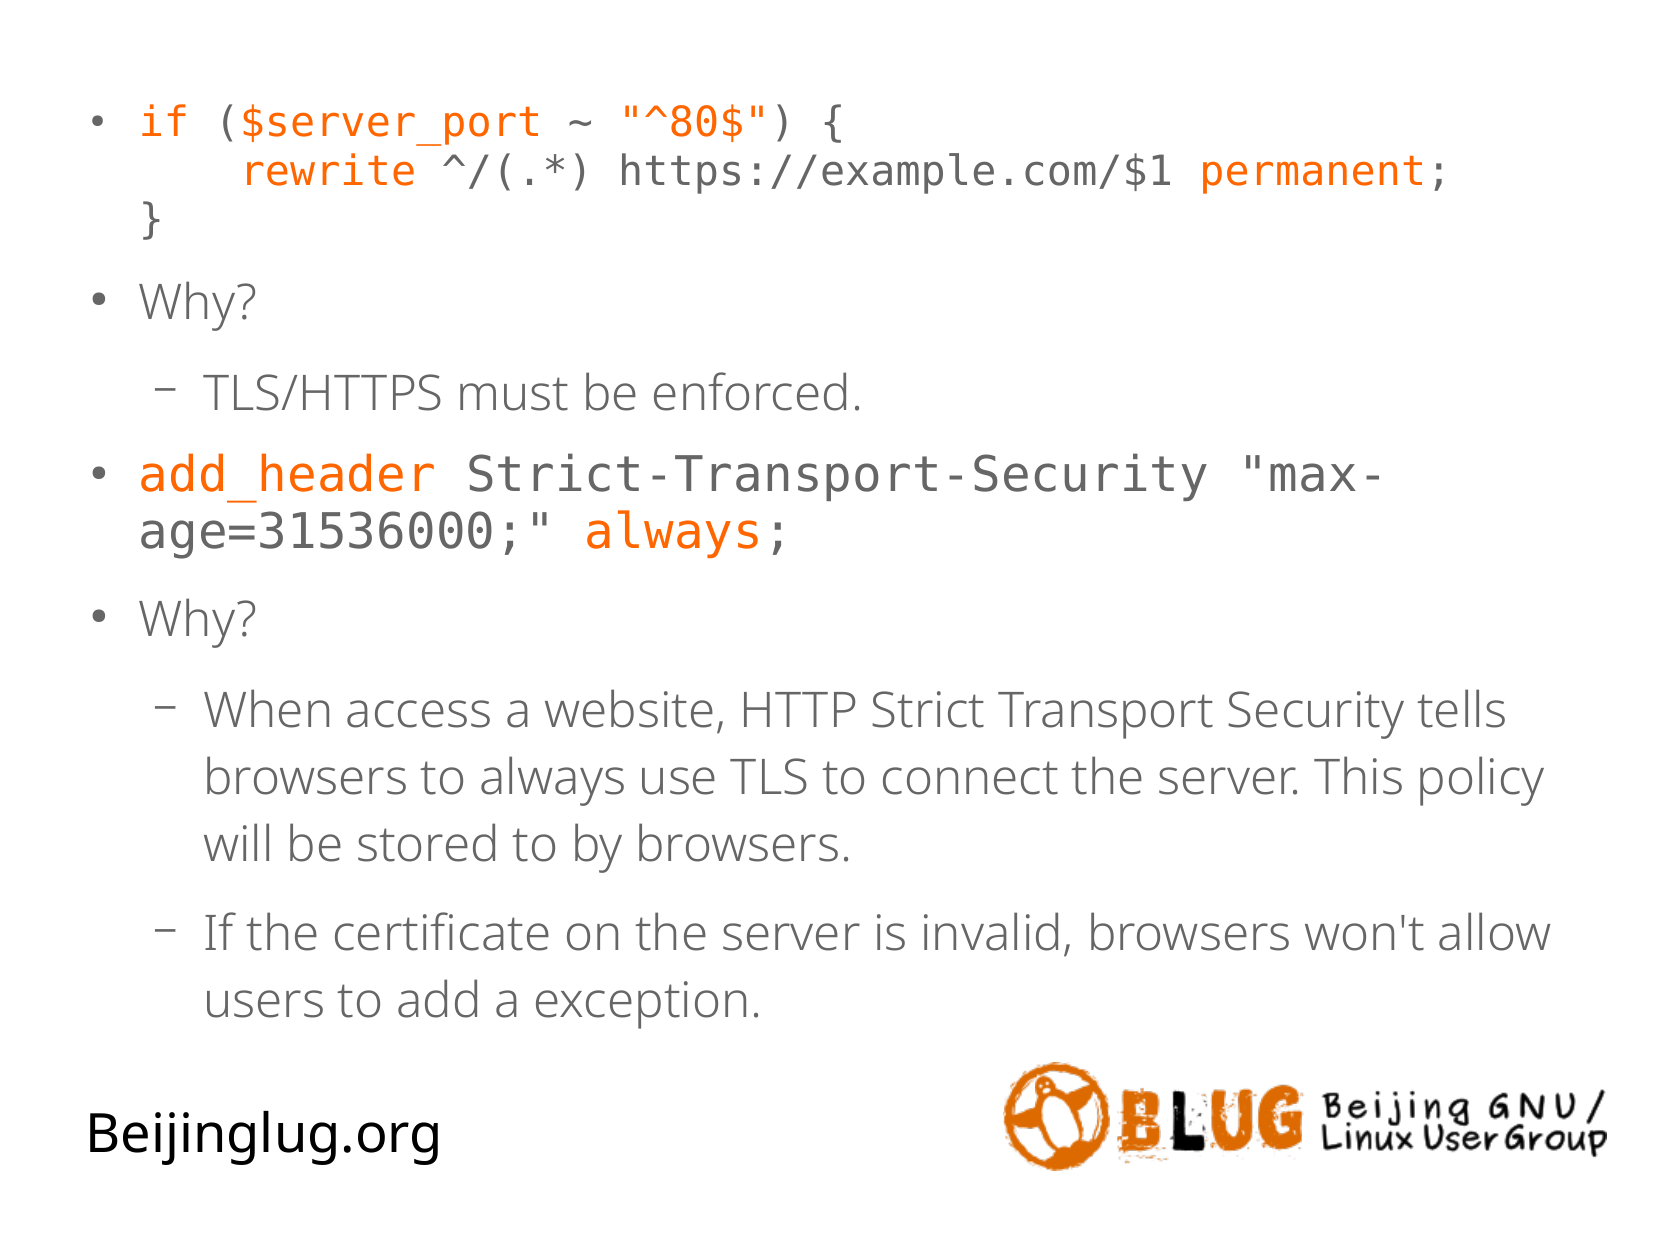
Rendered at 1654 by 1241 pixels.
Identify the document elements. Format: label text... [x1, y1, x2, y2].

list if ($server_port ~ "^80$") { rewrite ^/(.*) https://example.com/$1 permanent; } Why? TLS/HTTPS must be enforced. add_header Strict-Transport-Security "max-age=31536000;" always; Why? When access a website, HTTP Strict Transport Security tells browsers to always use TLS to connect the server. This policy will be stored to by browsers. If the certificate on the server is invalid, browsers won't allow users to add a exception. [74, 97, 1602, 1040]
picture [1003, 1062, 1607, 1171]
